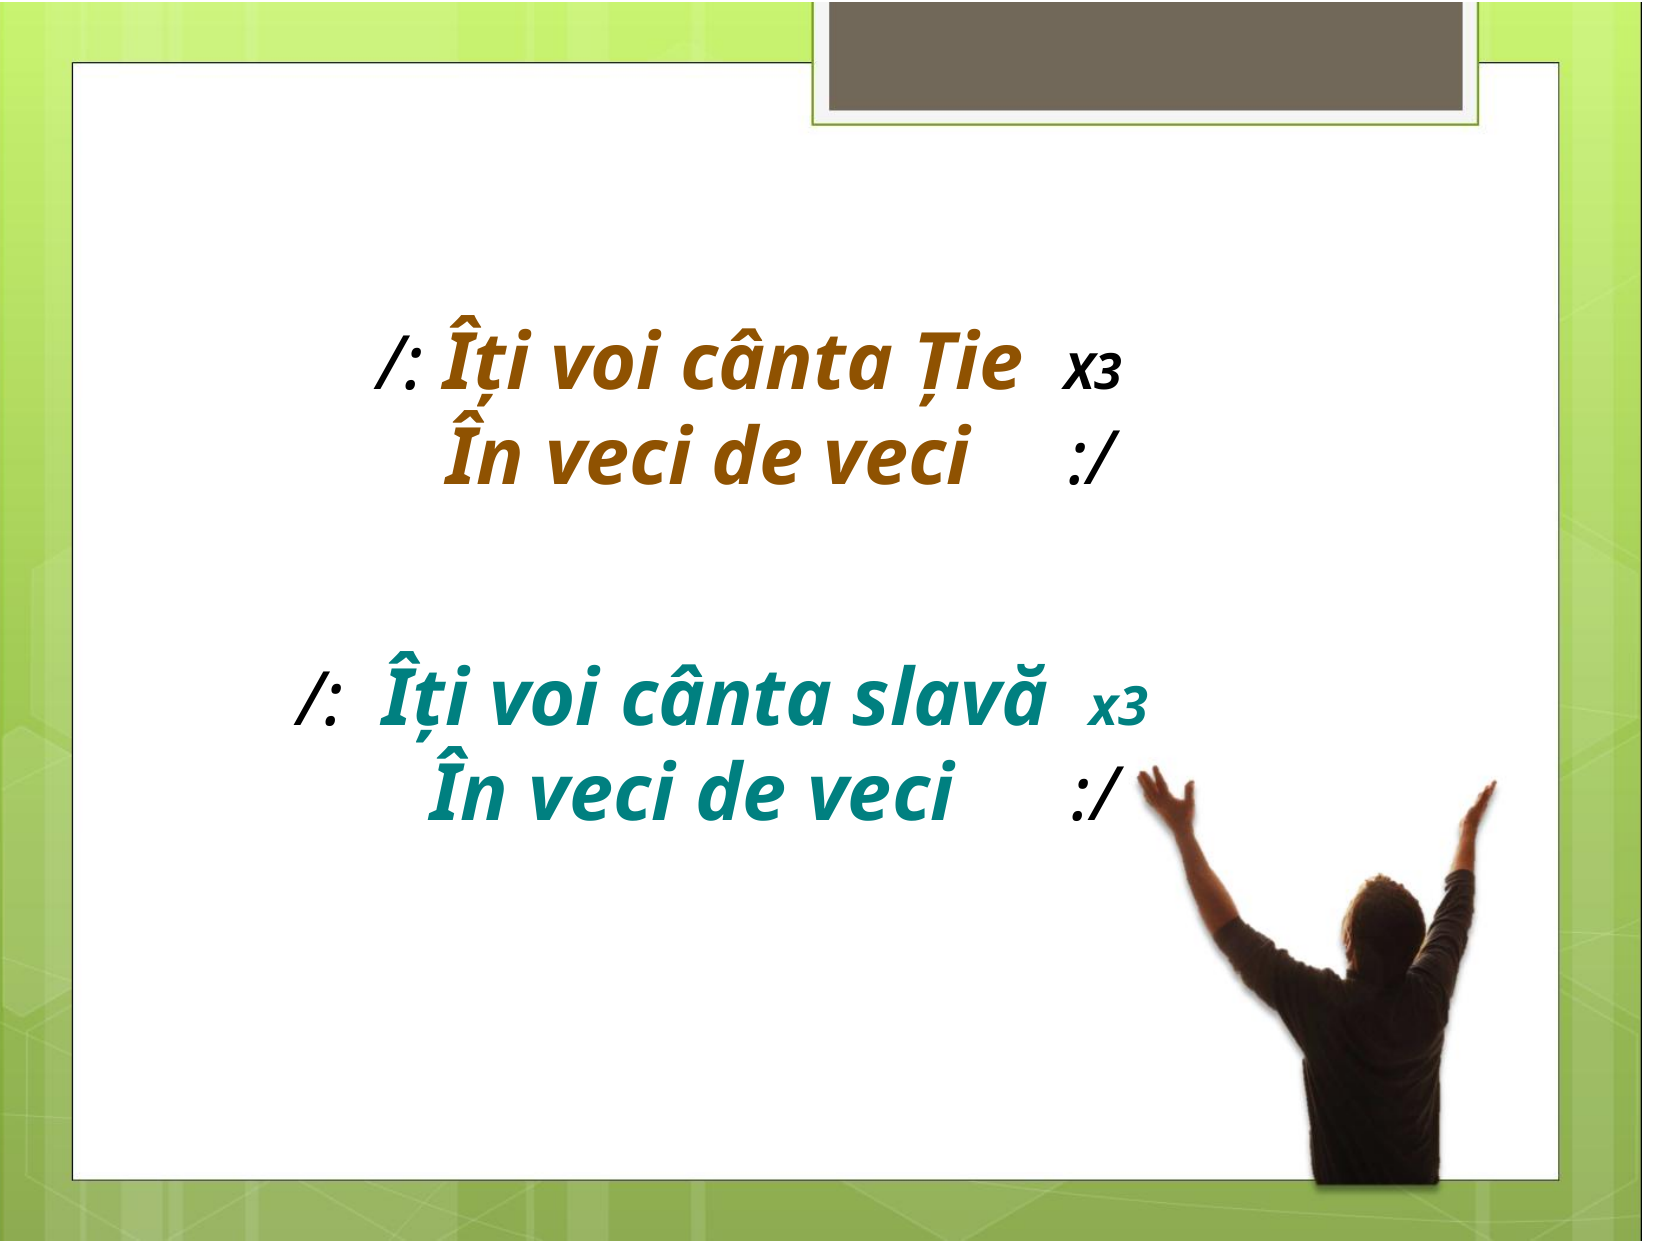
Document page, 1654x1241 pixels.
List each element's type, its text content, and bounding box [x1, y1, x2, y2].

text_box /: Îţi voi cânta slavă x3 În veci de veci :/ [122, 549, 1323, 935]
text_box /: Îţi voi cânta Ţie X3 În veci de veci :/ [150, 212, 1351, 598]
picture [0, 2, 1642, 1241]
